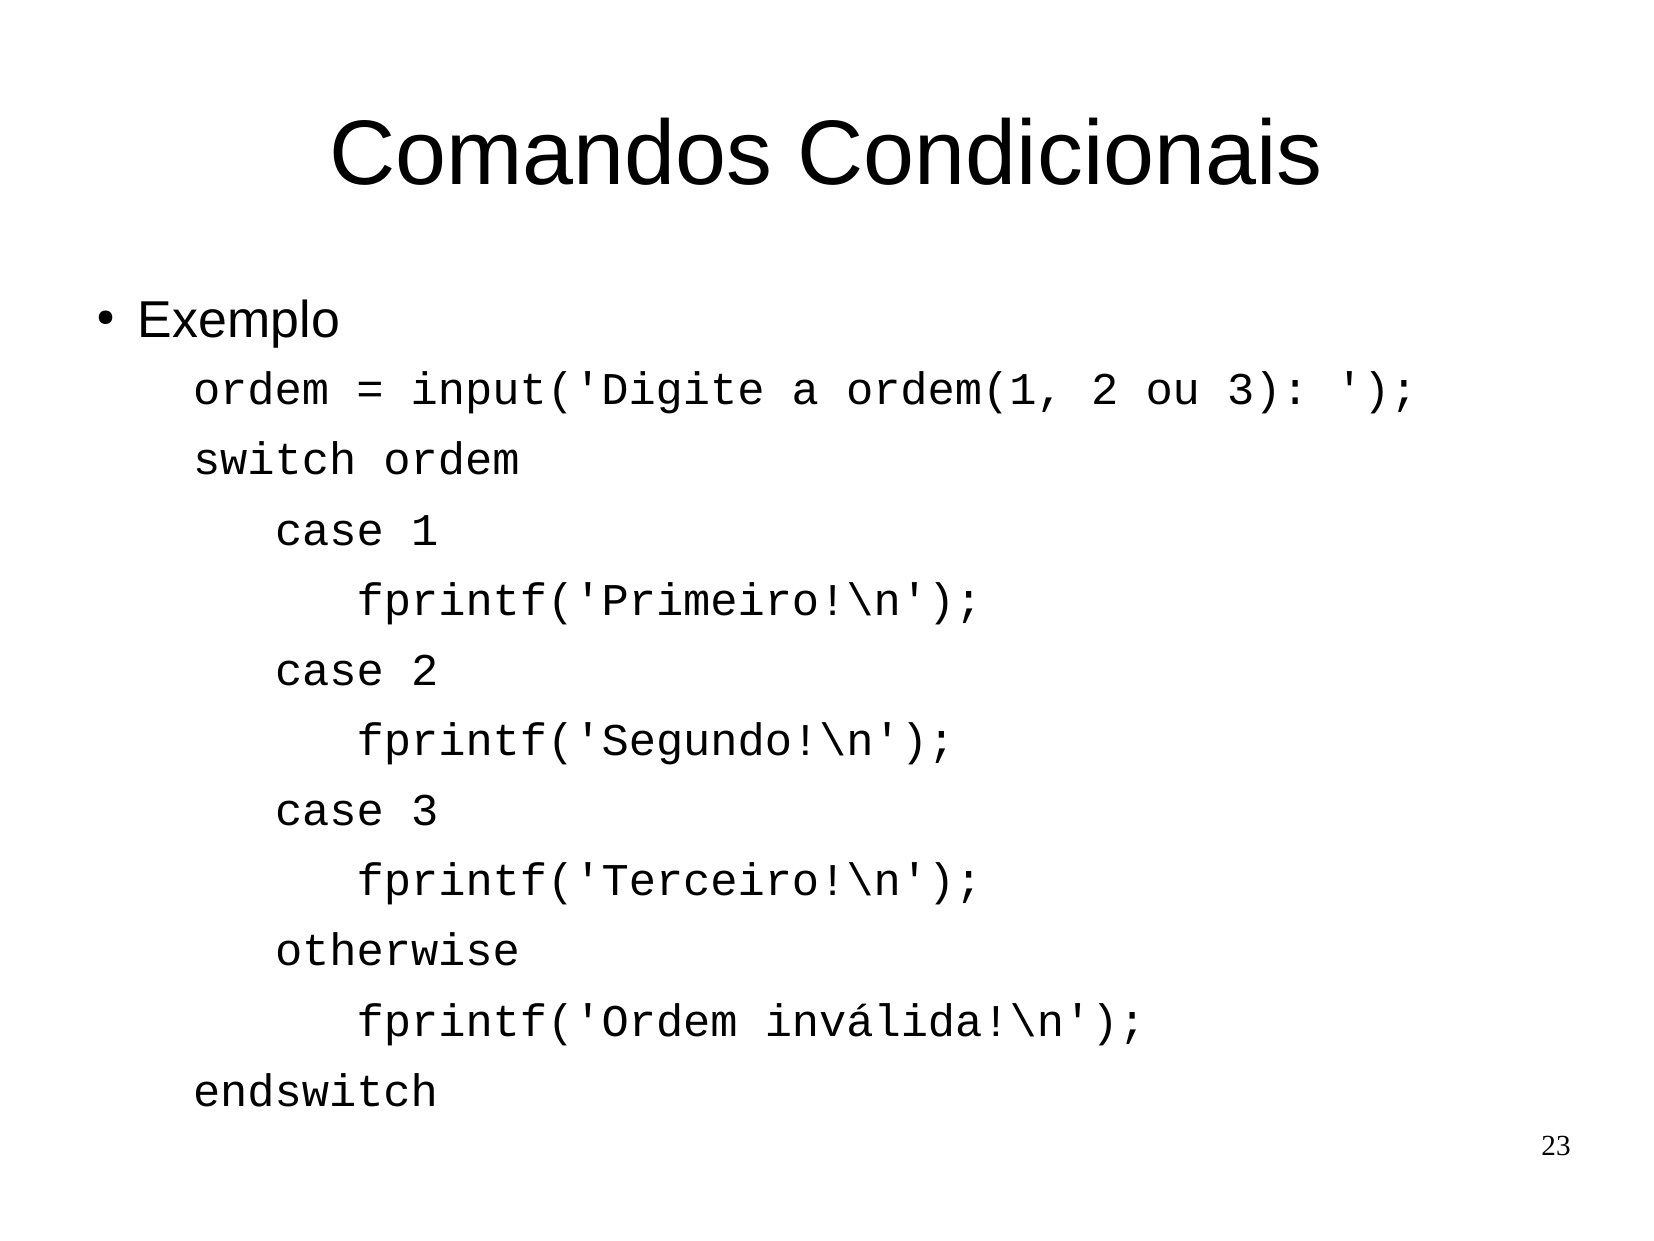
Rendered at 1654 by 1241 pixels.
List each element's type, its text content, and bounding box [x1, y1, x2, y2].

list Exemplo ordem = input('Digite a ordem(1, 2 ou 3): '); switch ordem case 1 fprintf('Primeiro!\n'); case 2 fprintf('Segundo!\n'); case 3 fprintf('Terceiro!\n'); otherwise fprintf('Ordem inválida!\n'); endswitch [82, 290, 1571, 1123]
title Comandos Condicionais [82, 49, 1571, 257]
